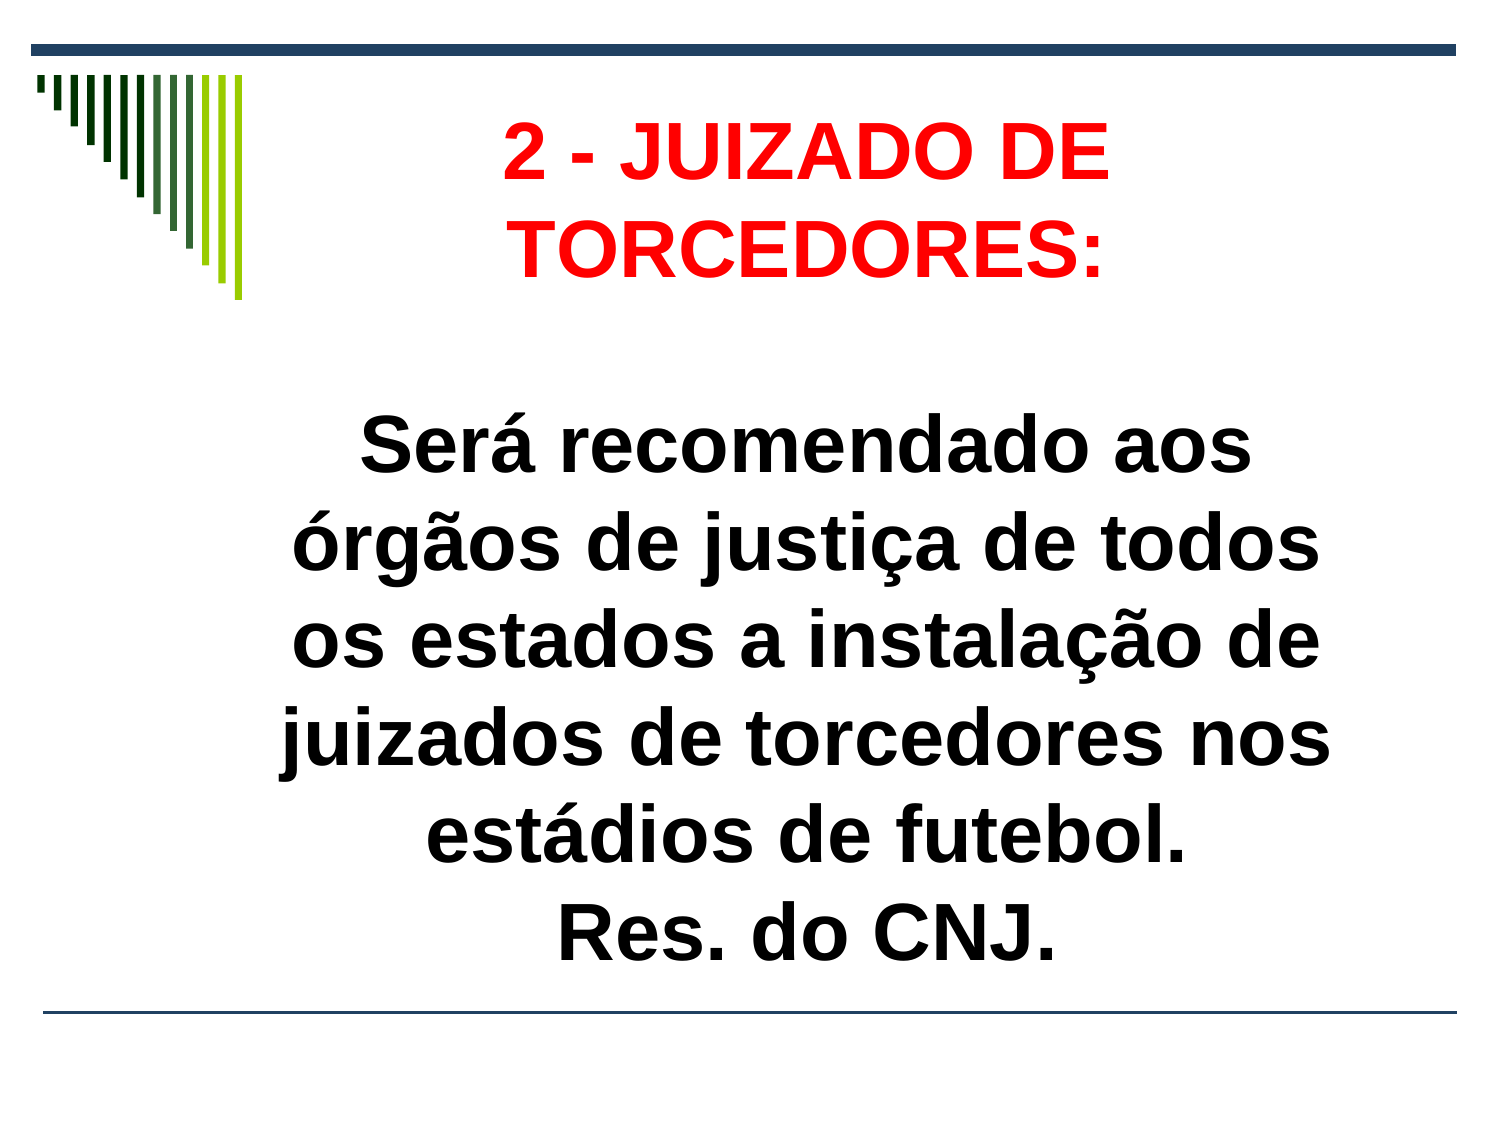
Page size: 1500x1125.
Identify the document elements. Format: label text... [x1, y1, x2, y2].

title 2 - JUIZADO DE TORCEDORES: Será recomendado aos órgãos de justiça de todos os estados a instalação de juizados de torcedores nos estádios de futebol. Res. do CNJ. [265, 90, 1416, 984]
